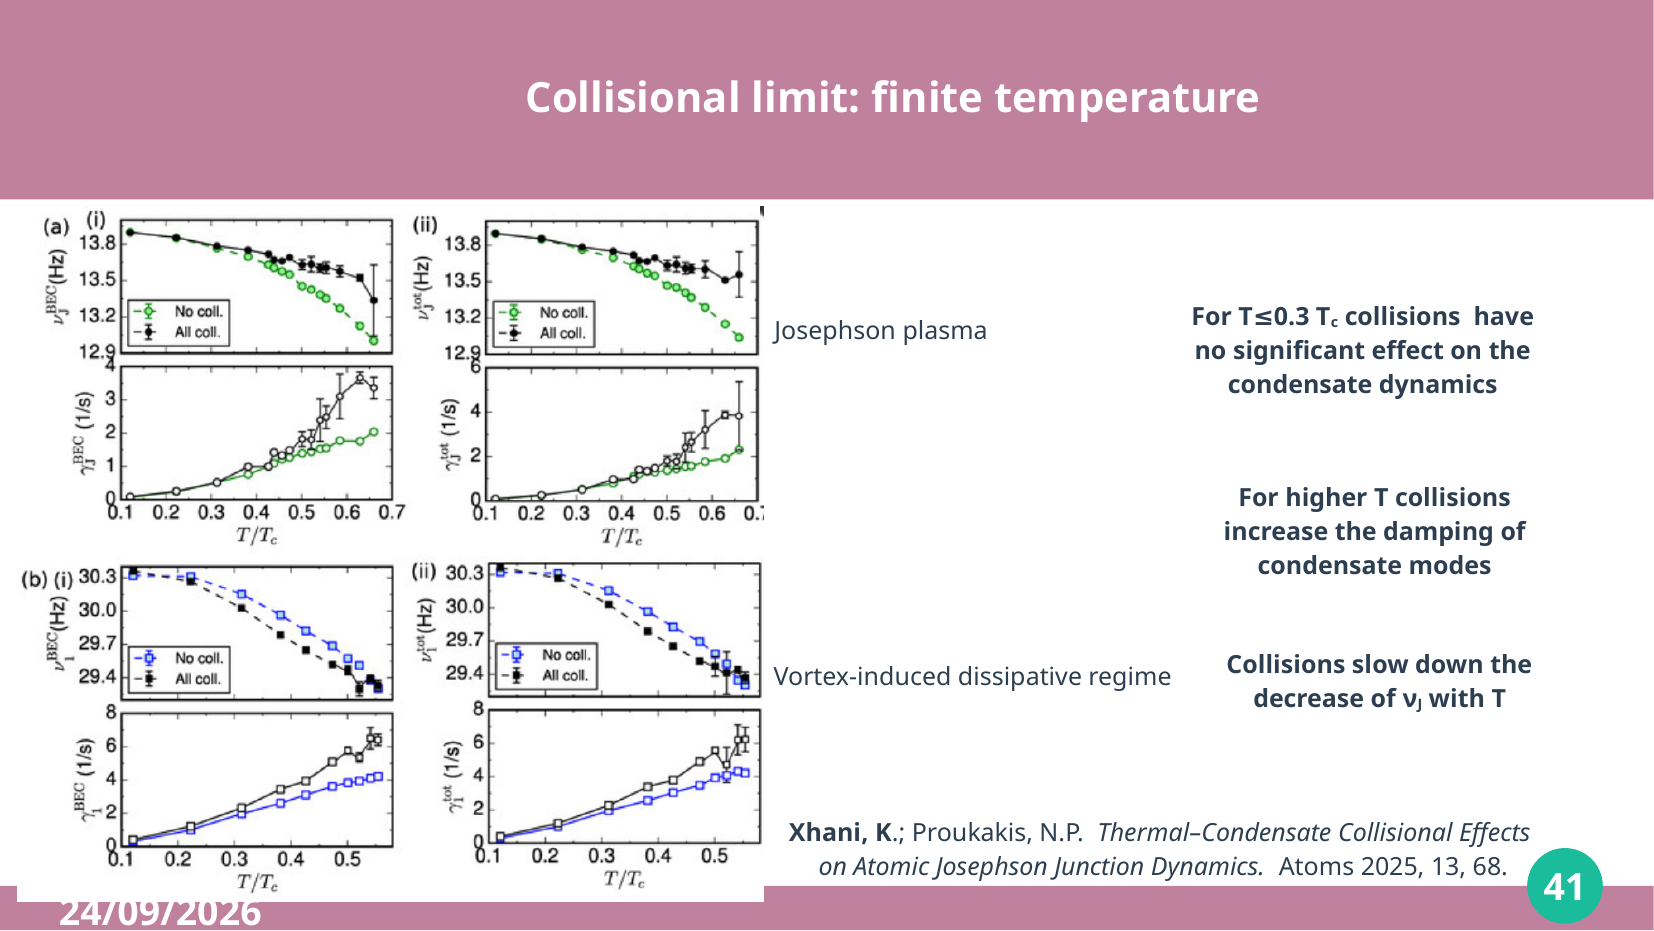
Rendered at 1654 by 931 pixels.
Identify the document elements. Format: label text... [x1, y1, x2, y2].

text_box Vortex-induced dissipative regime [729, 651, 1217, 701]
text_box Josephson plasma [752, 305, 1010, 355]
text_box For T≤0.3 Tc collisions have no significant effect on the condensate dynamics [1161, 325, 1565, 375]
text_box Collisions slow down the decrease of νJ with T [1164, 656, 1595, 706]
text_box Xhani, K.; Proukakis, N.P. Thermal–Condensate Collisional Effects on Atomic Josephson Junction Dynamics. Atoms 2025, 13, 68. [764, 826, 1654, 870]
picture [17, 206, 764, 902]
text_box For higher T collisions increase the damping of condensate modes [1172, 505, 1577, 555]
title Collisional limit: finite temperature [525, 37, 1359, 155]
